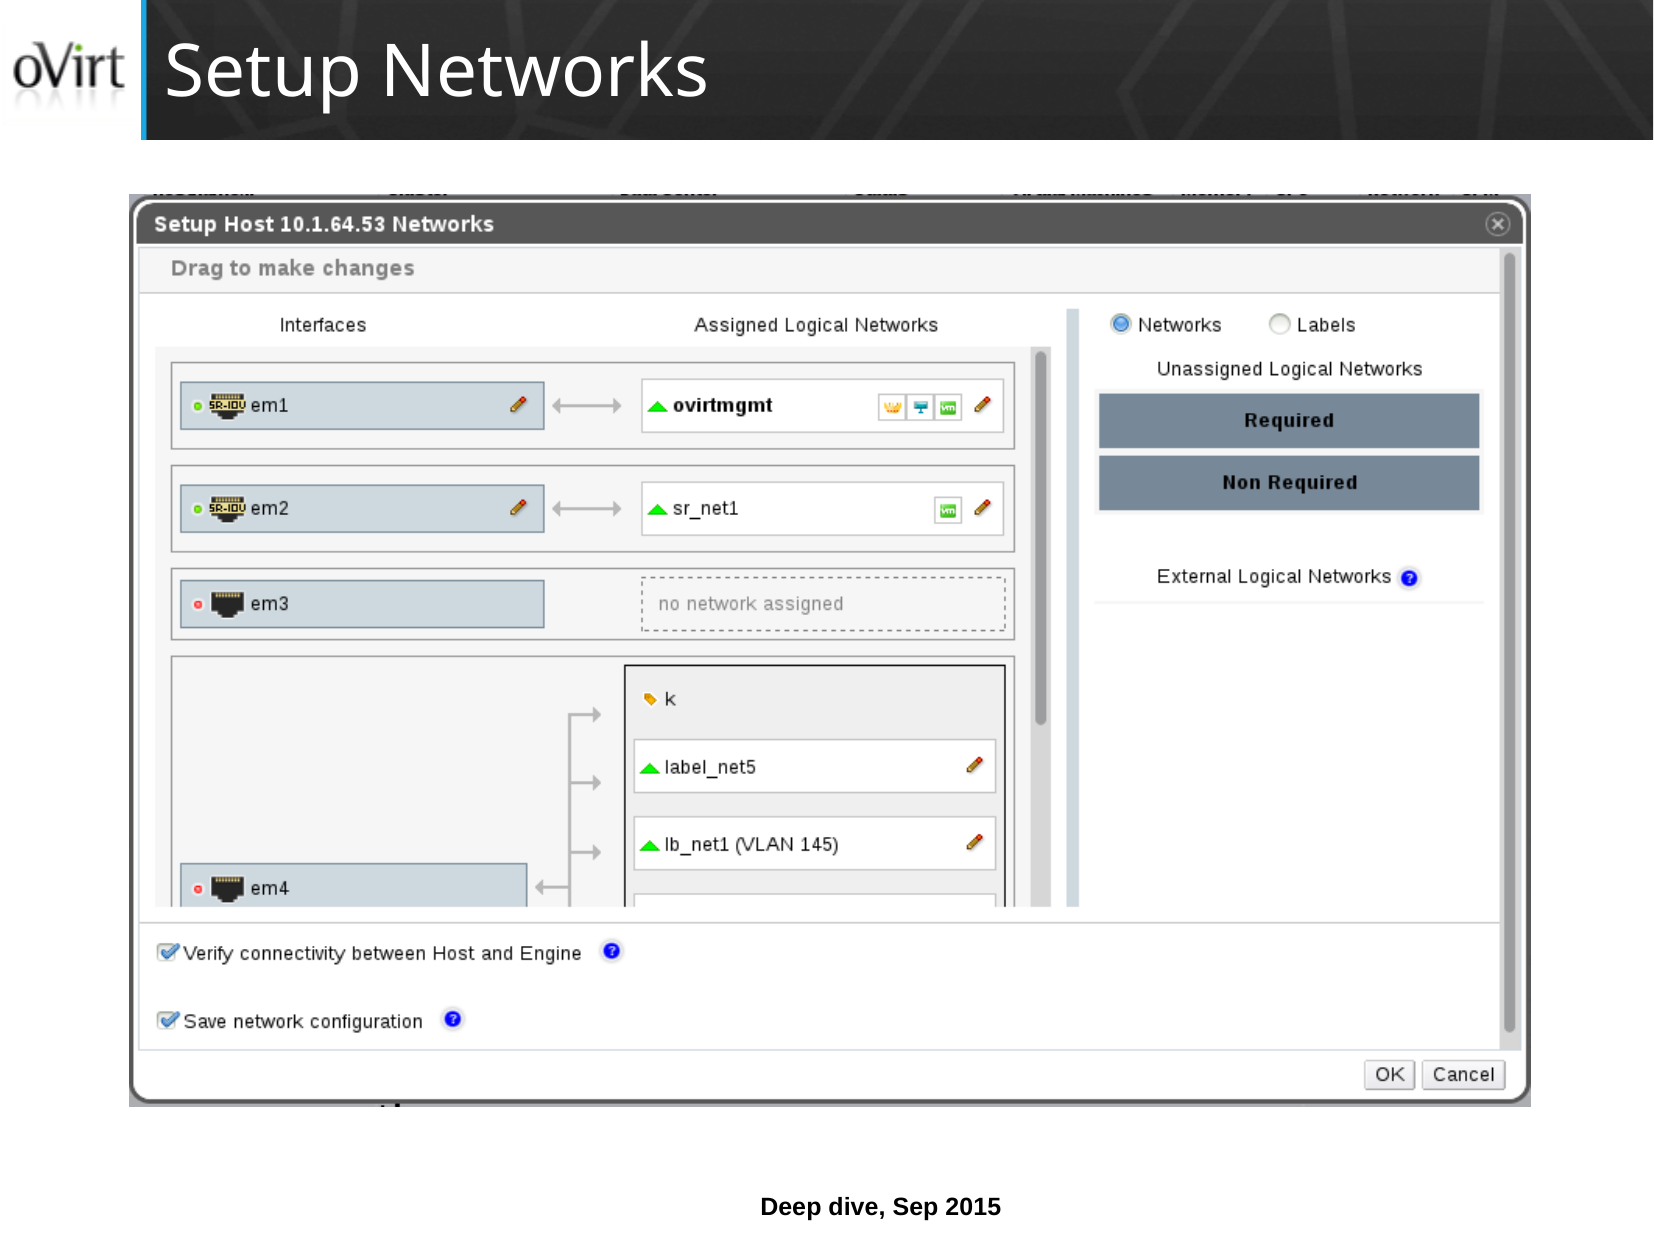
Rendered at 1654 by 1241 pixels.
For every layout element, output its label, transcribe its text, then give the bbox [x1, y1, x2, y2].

picture [129, 194, 1531, 1107]
title Setup Networks [164, 18, 1653, 119]
picture [0, 0, 1654, 140]
